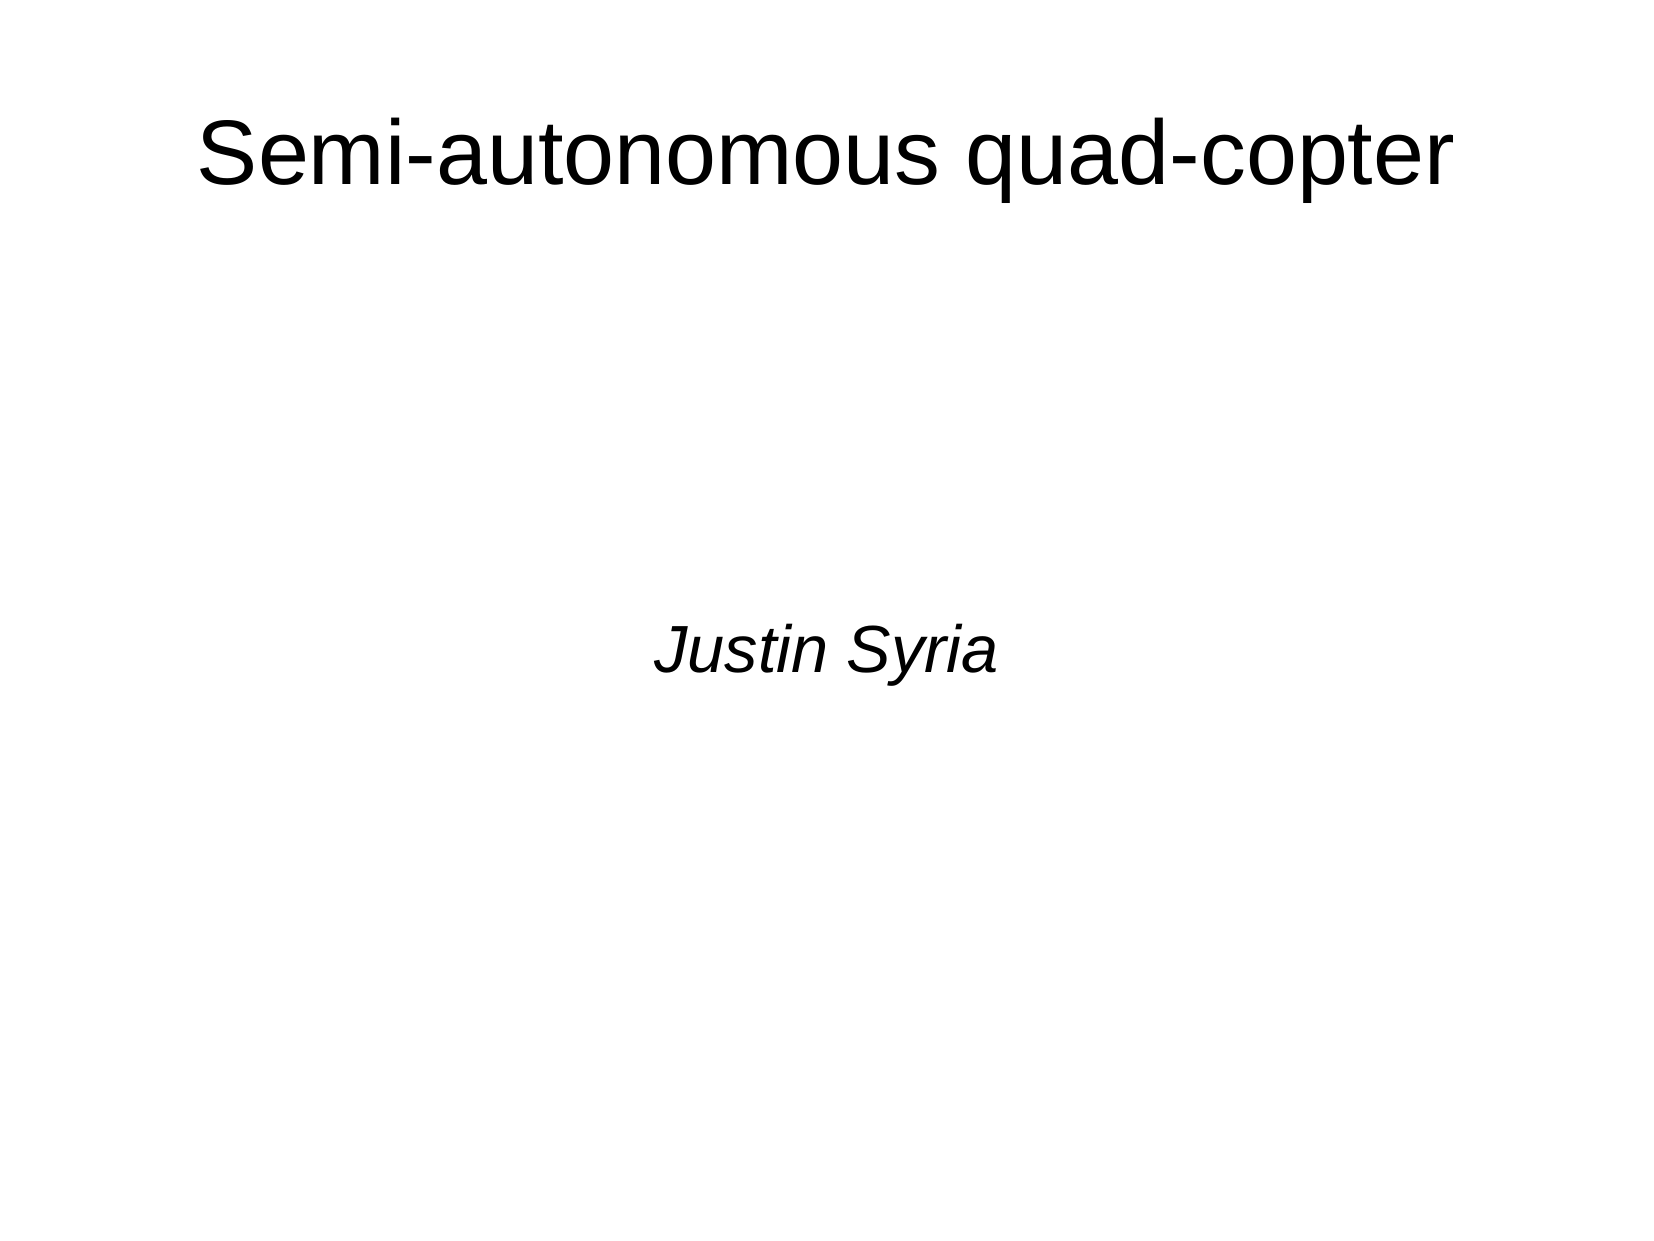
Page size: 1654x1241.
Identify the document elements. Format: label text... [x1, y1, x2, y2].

title Semi-autonomous quad-copter [82, 49, 1571, 257]
subtitle Justin Syria [82, 290, 1571, 1010]
